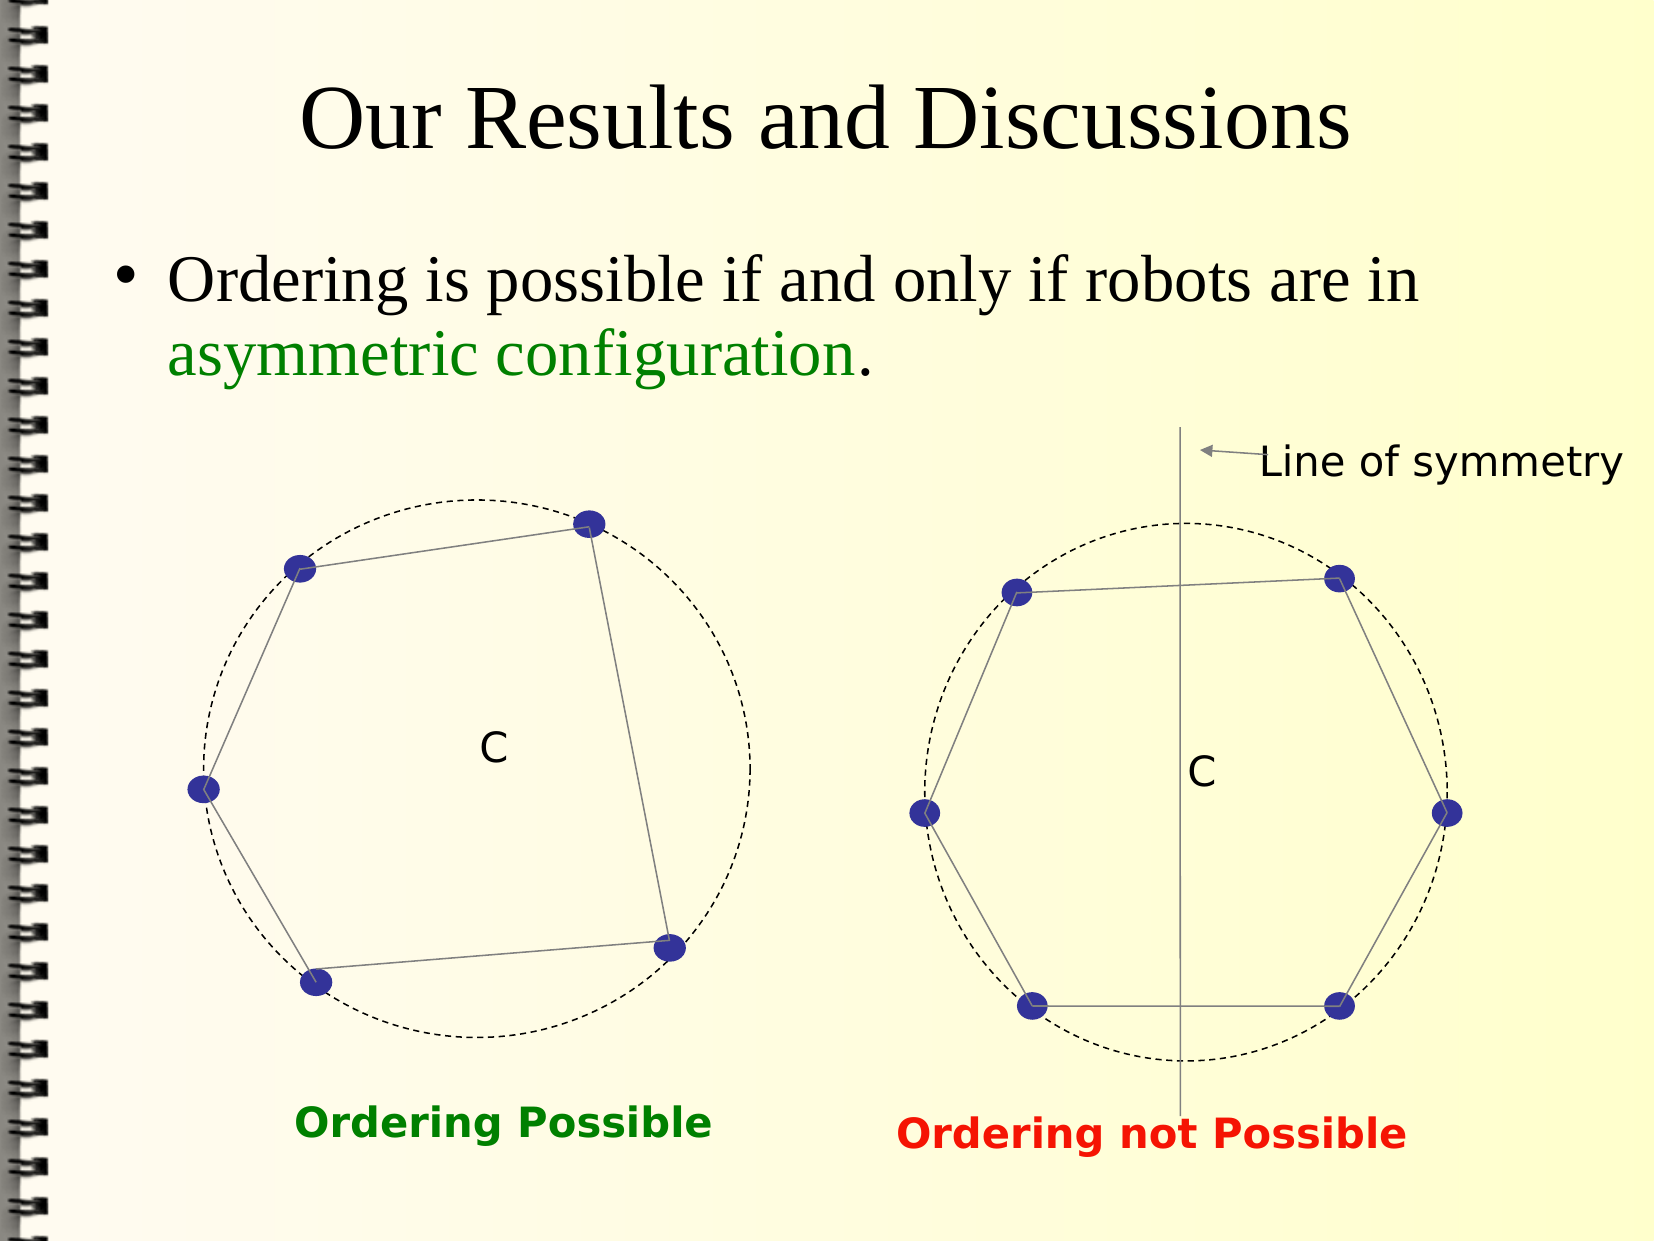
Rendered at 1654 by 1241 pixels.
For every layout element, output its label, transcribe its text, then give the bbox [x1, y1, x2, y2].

text_box [656, 934, 668, 940]
title Our Results and Discussions [82, 13, 1571, 221]
text_box [1013, 593, 1033, 607]
text_box C [1172, 737, 1232, 803]
text_box [187, 775, 210, 804]
text_box [573, 510, 606, 538]
text_box [927, 800, 941, 825]
text_box [299, 968, 333, 997]
text_box [1324, 579, 1344, 593]
list Ordering is possible if and only if robots are in asymmetric configuration. [82, 234, 1571, 441]
text_box [1324, 994, 1355, 1020]
picture [0, 0, 1654, 1241]
text_box [205, 777, 220, 802]
text_box [1324, 564, 1355, 591]
text_box [574, 528, 590, 538]
text_box C [464, 713, 524, 779]
text_box [1431, 800, 1445, 825]
text_box [1324, 992, 1345, 1005]
text_box [1016, 994, 1048, 1020]
text_box Ordering Possible [279, 1088, 728, 1155]
text_box Line of symmetry [1243, 427, 1640, 493]
text_box [283, 554, 316, 582]
text_box [653, 934, 686, 962]
text_box [909, 799, 930, 827]
text_box [295, 568, 317, 583]
text_box [1027, 992, 1048, 1005]
text_box [1442, 799, 1463, 827]
text_box [1001, 578, 1033, 605]
text_box Ordering not Possible [881, 1099, 1423, 1165]
